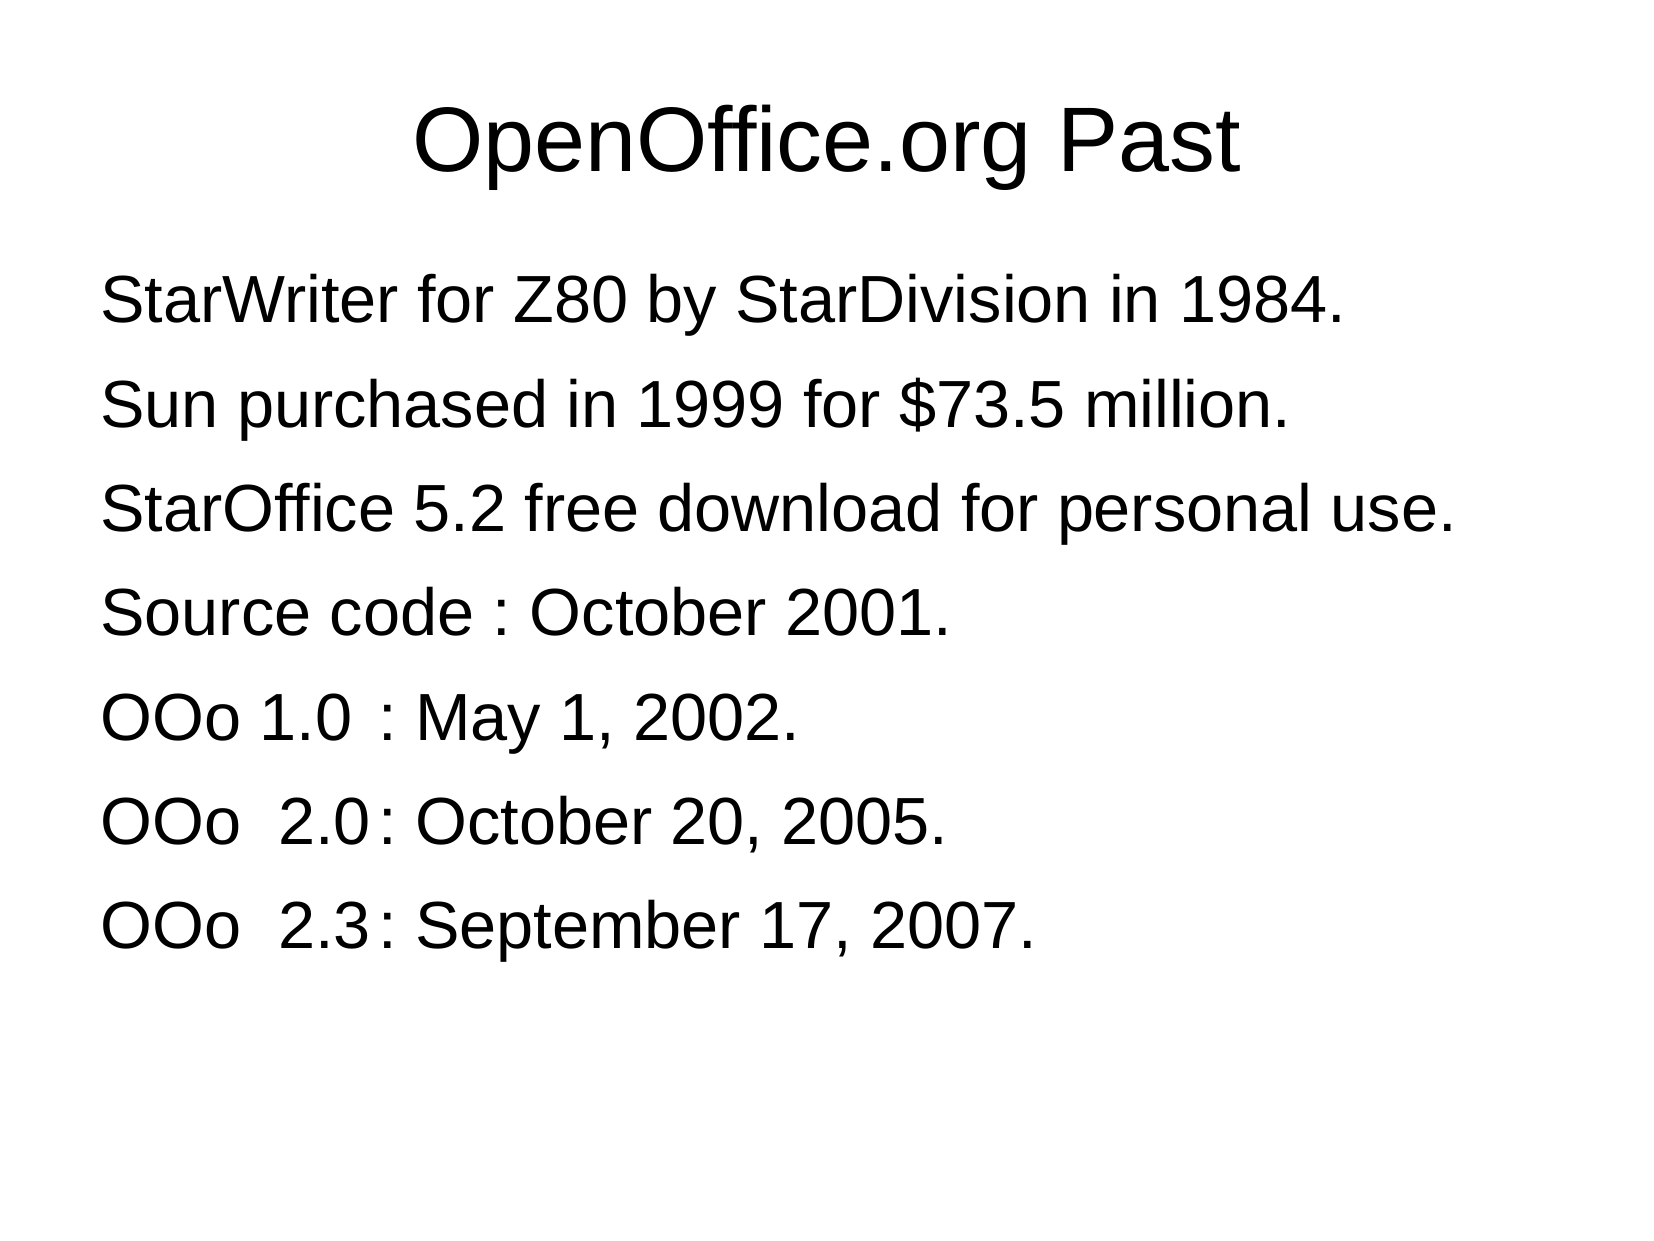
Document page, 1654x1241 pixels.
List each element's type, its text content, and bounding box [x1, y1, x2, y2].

title OpenOffice.org Past [82, 45, 1571, 233]
list StarWriter for Z80 by StarDivision in 1984. Sun purchased in 1999 for $73.5 million. StarOffice 5.2 free download for personal use. Source code : October 2001. OOo 1.0 : May 1, 2002. OOo 2.0 : October 20, 2005. OOo 2.3 : September 17, 2007. [82, 262, 1571, 1169]
